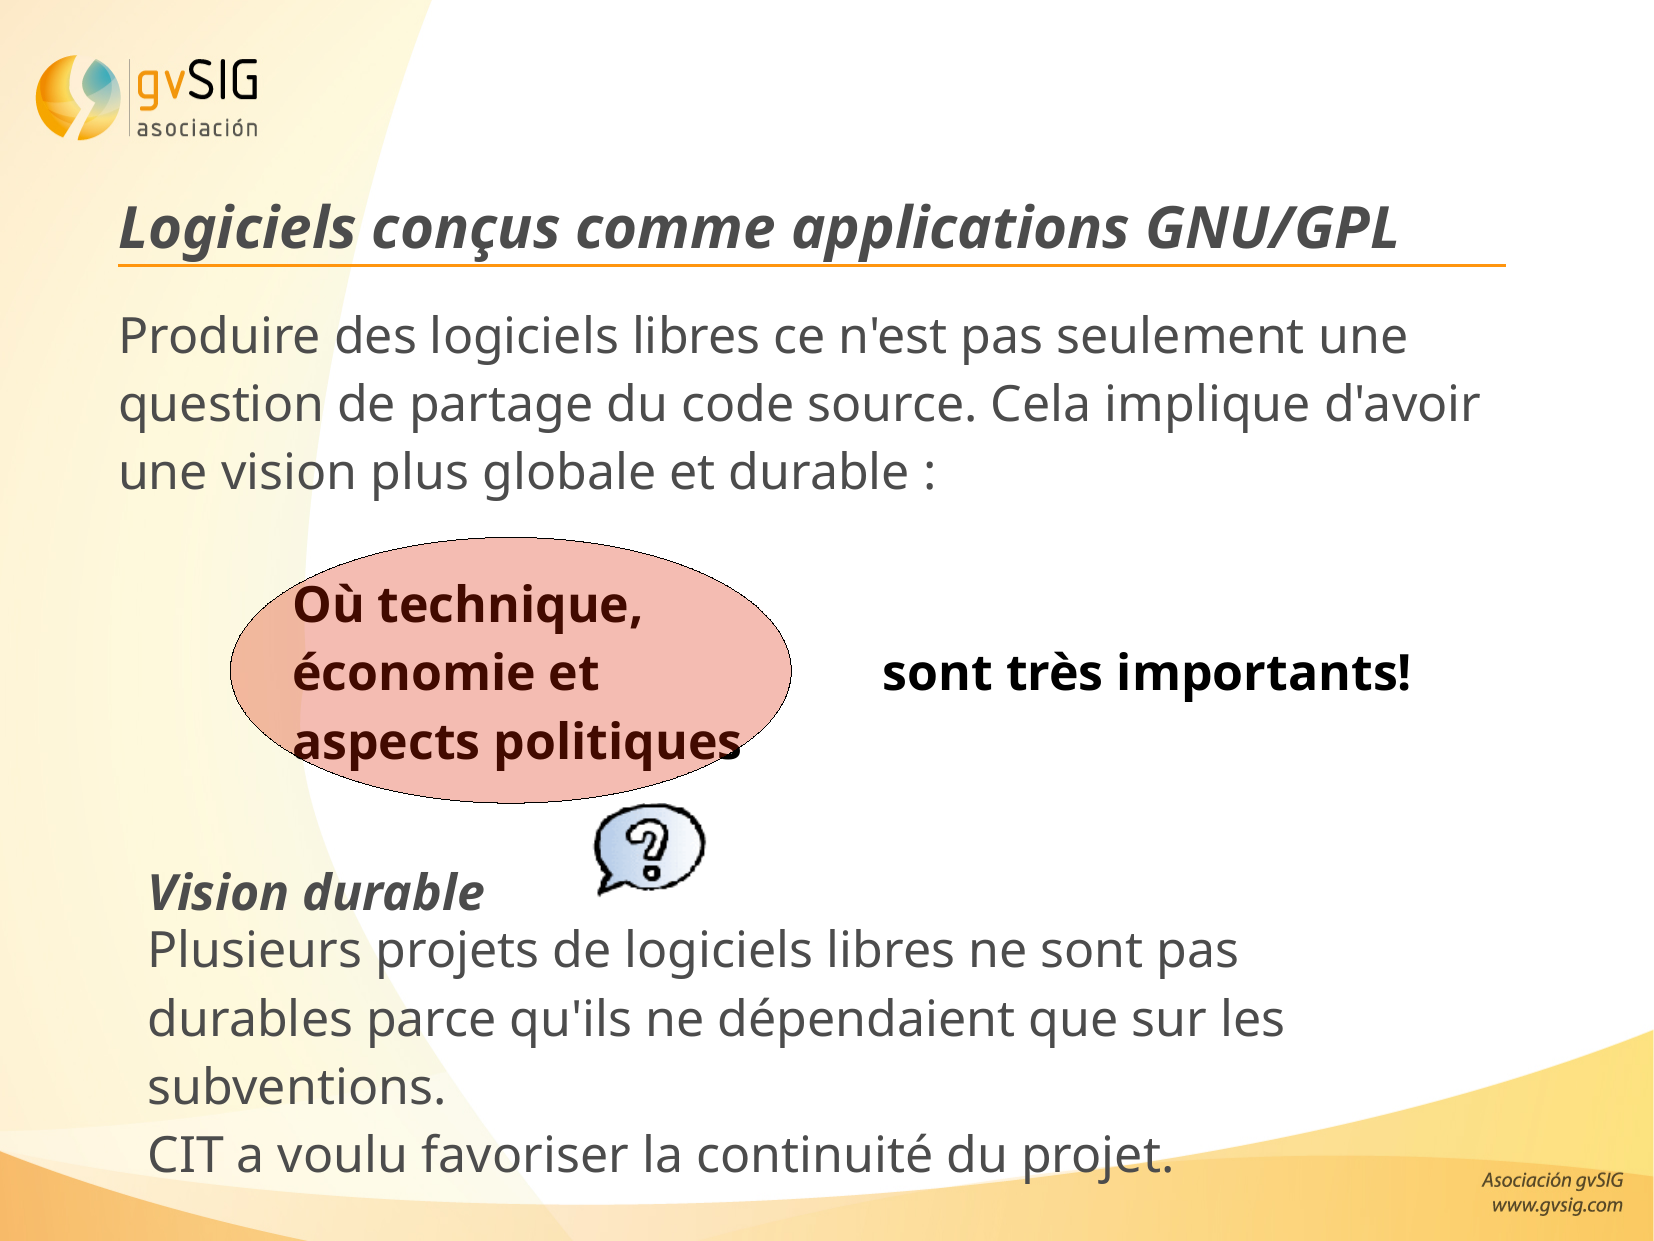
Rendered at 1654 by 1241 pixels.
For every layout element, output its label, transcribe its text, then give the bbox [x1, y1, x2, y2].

text_box Produire des logiciels libres ce n'est pas seulement une question de partage du code source. Cela implique d'avoir une vision plus globale et durable : [118, 314, 1565, 490]
text_box [230, 537, 792, 804]
title Logiciels conçus comme applications GNU/GPL [118, 177, 1650, 276]
text_box Plusieurs projets de logiciels libres ne sont pas durables parce qu'ils ne dépendaient que sur les subventions. CIT a voulu favoriser la continuité du projet. [147, 934, 1447, 1168]
picture [0, 0, 1654, 1241]
text_box Vision durable [147, 862, 739, 921]
title Où technique, économie et sont très importants! aspects politiques [70, 525, 1636, 818]
